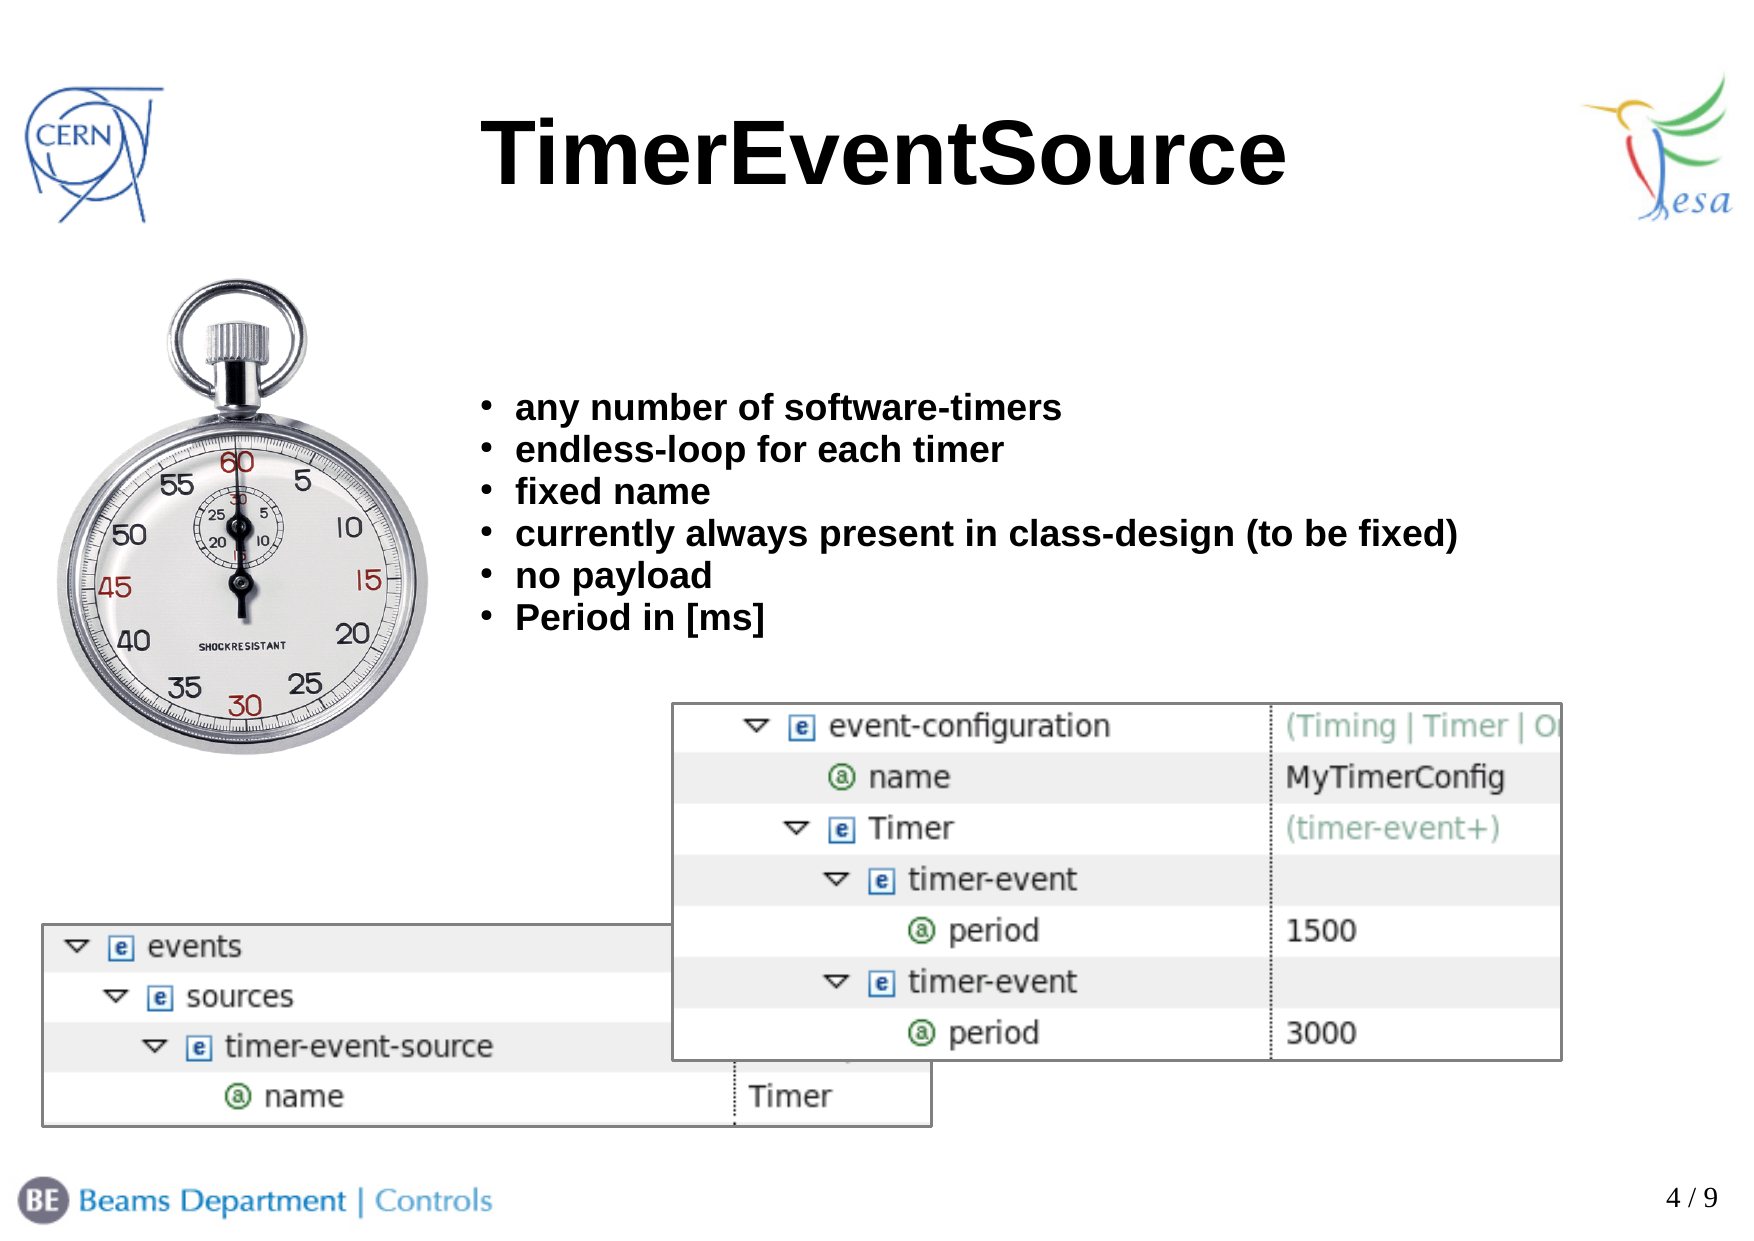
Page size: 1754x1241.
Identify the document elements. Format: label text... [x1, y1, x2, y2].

text_box any number of software-timers endless-loop for each timer fixed name currently always present in class-design (to be fixed) no payload Period in [ms] [465, 378, 1475, 646]
picture [22, 85, 166, 225]
picture [45, 267, 439, 766]
picture [44, 925, 931, 1126]
title TimerEventSource [180, 56, 1590, 250]
picture [1590, 64, 1736, 222]
picture [674, 704, 1561, 1060]
picture [0, 1160, 522, 1241]
